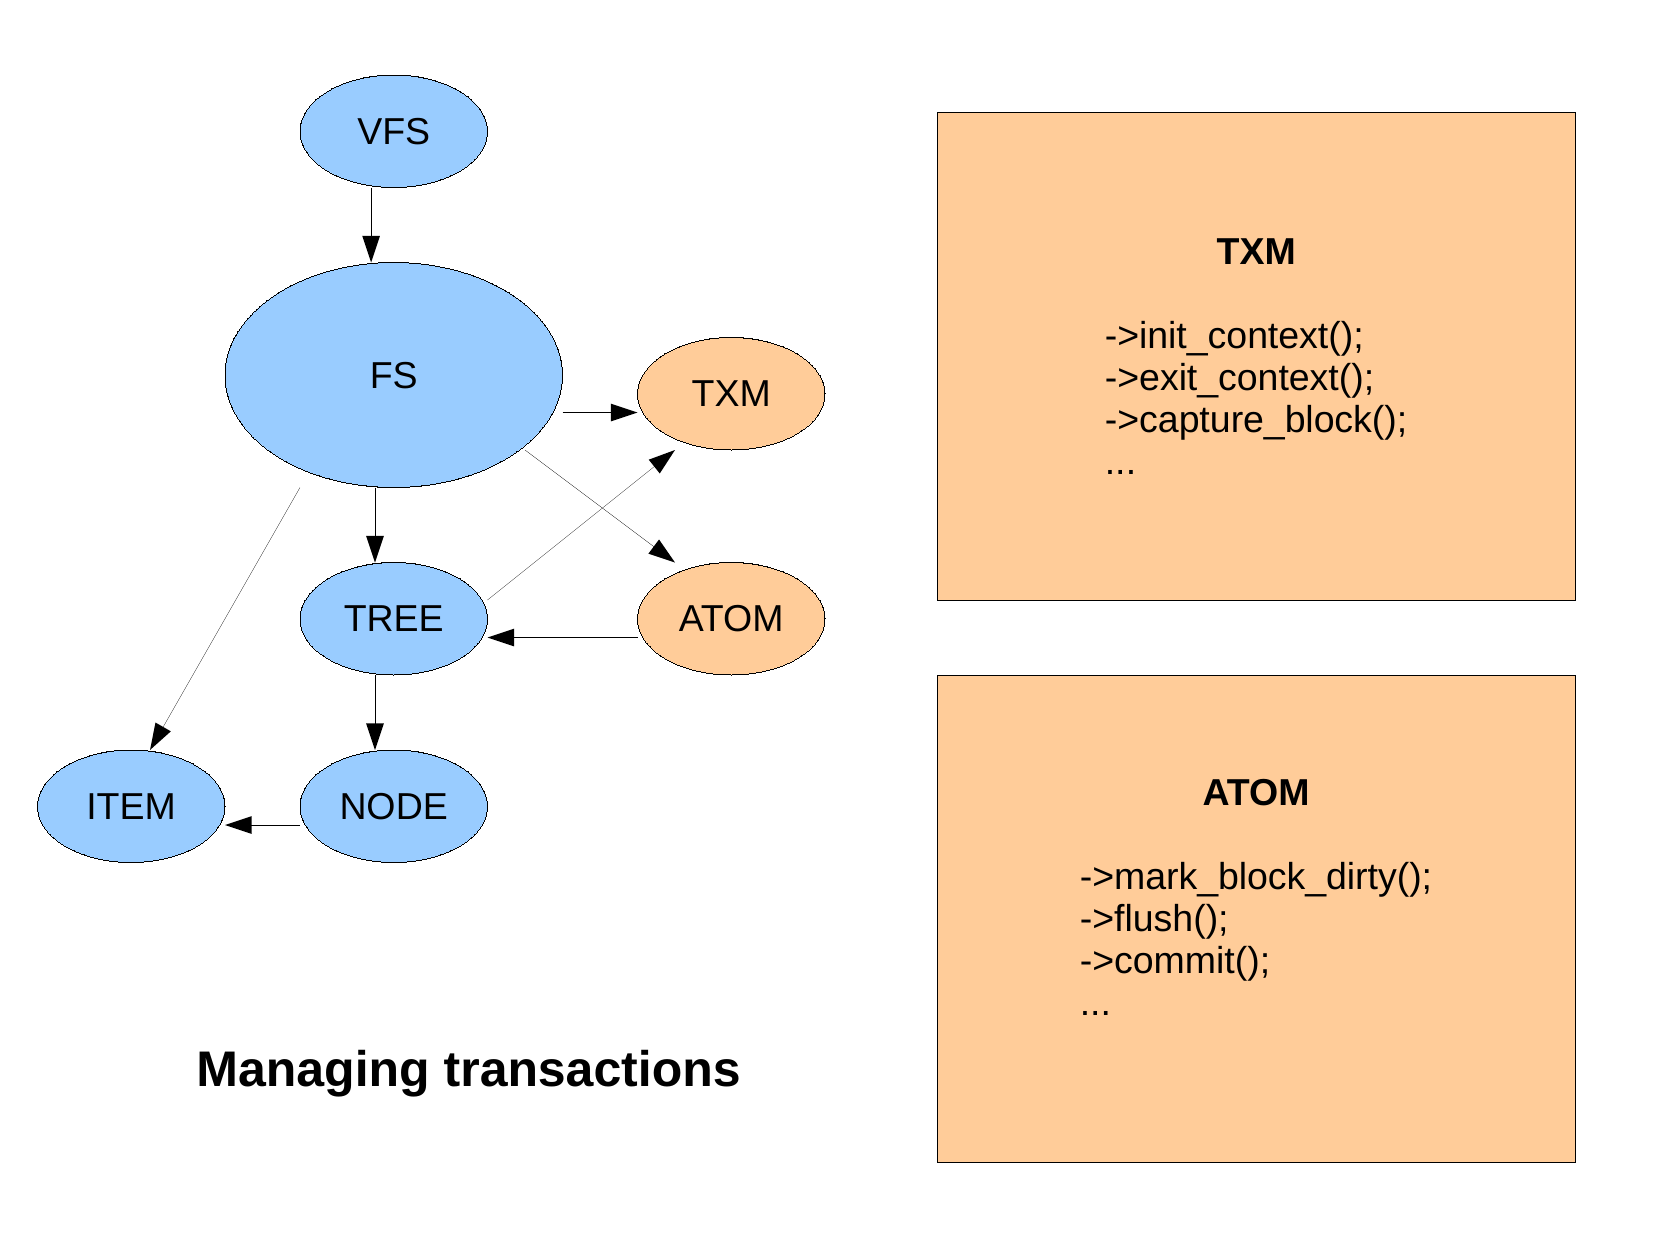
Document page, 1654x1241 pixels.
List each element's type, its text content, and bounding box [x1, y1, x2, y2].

text_box TXM ->init_context(); ->exit_context(); ->capture_block(); ... [937, 112, 1576, 601]
text_box VFS [300, 75, 488, 188]
text_box ATOM [637, 562, 826, 676]
text_box TREE [300, 562, 488, 676]
text_box TXM [637, 337, 826, 451]
text_box ITEM [37, 750, 226, 863]
text_box Managing transactions [187, 1012, 751, 1126]
text_box FS [225, 262, 563, 488]
text_box NODE [300, 750, 488, 863]
text_box ATOM ->mark_block_dirty(); ->flush(); ->commit(); ... [937, 675, 1576, 1163]
